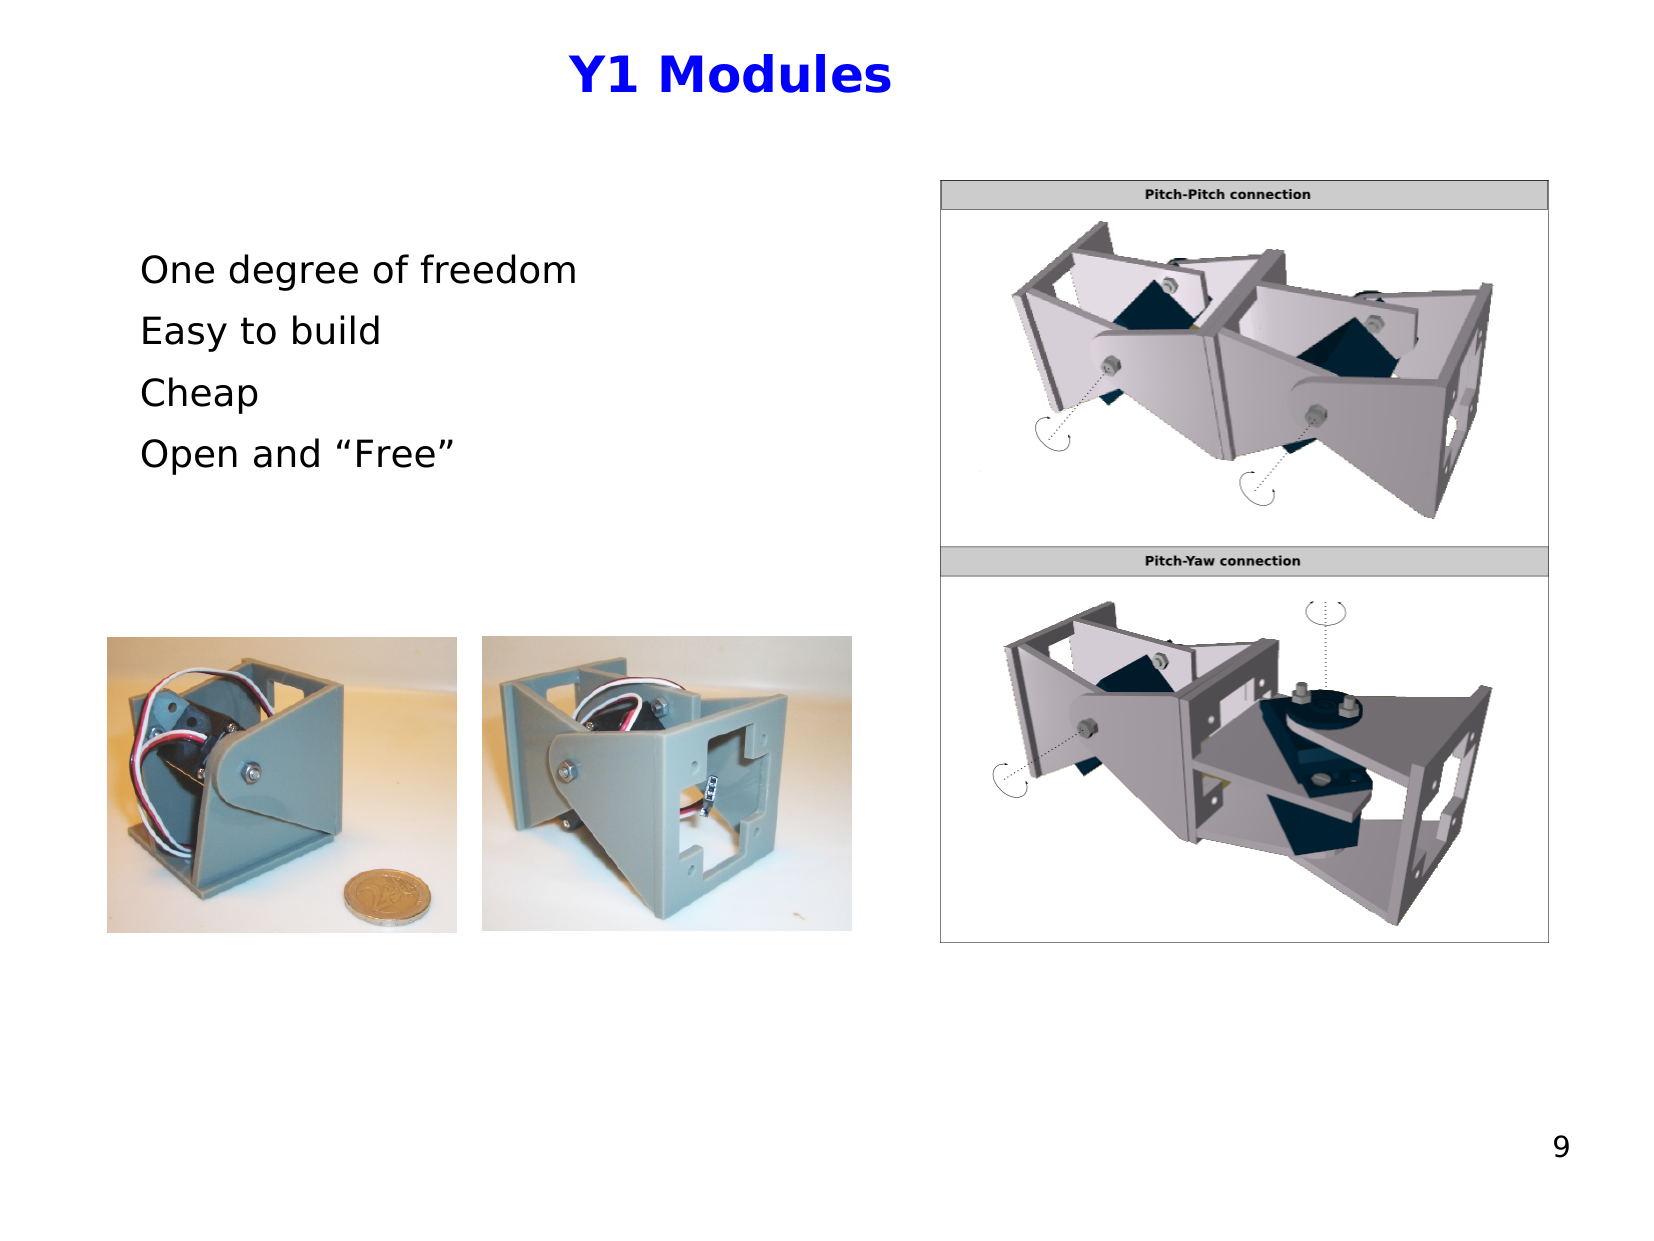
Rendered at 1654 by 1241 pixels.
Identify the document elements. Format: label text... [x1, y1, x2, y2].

text_box Y1 Modules [554, 38, 909, 112]
text_box One degree of freedom Easy to build Cheap Open and “Free” [112, 241, 607, 484]
picture [482, 636, 852, 931]
picture [107, 637, 457, 933]
picture [940, 180, 1549, 943]
